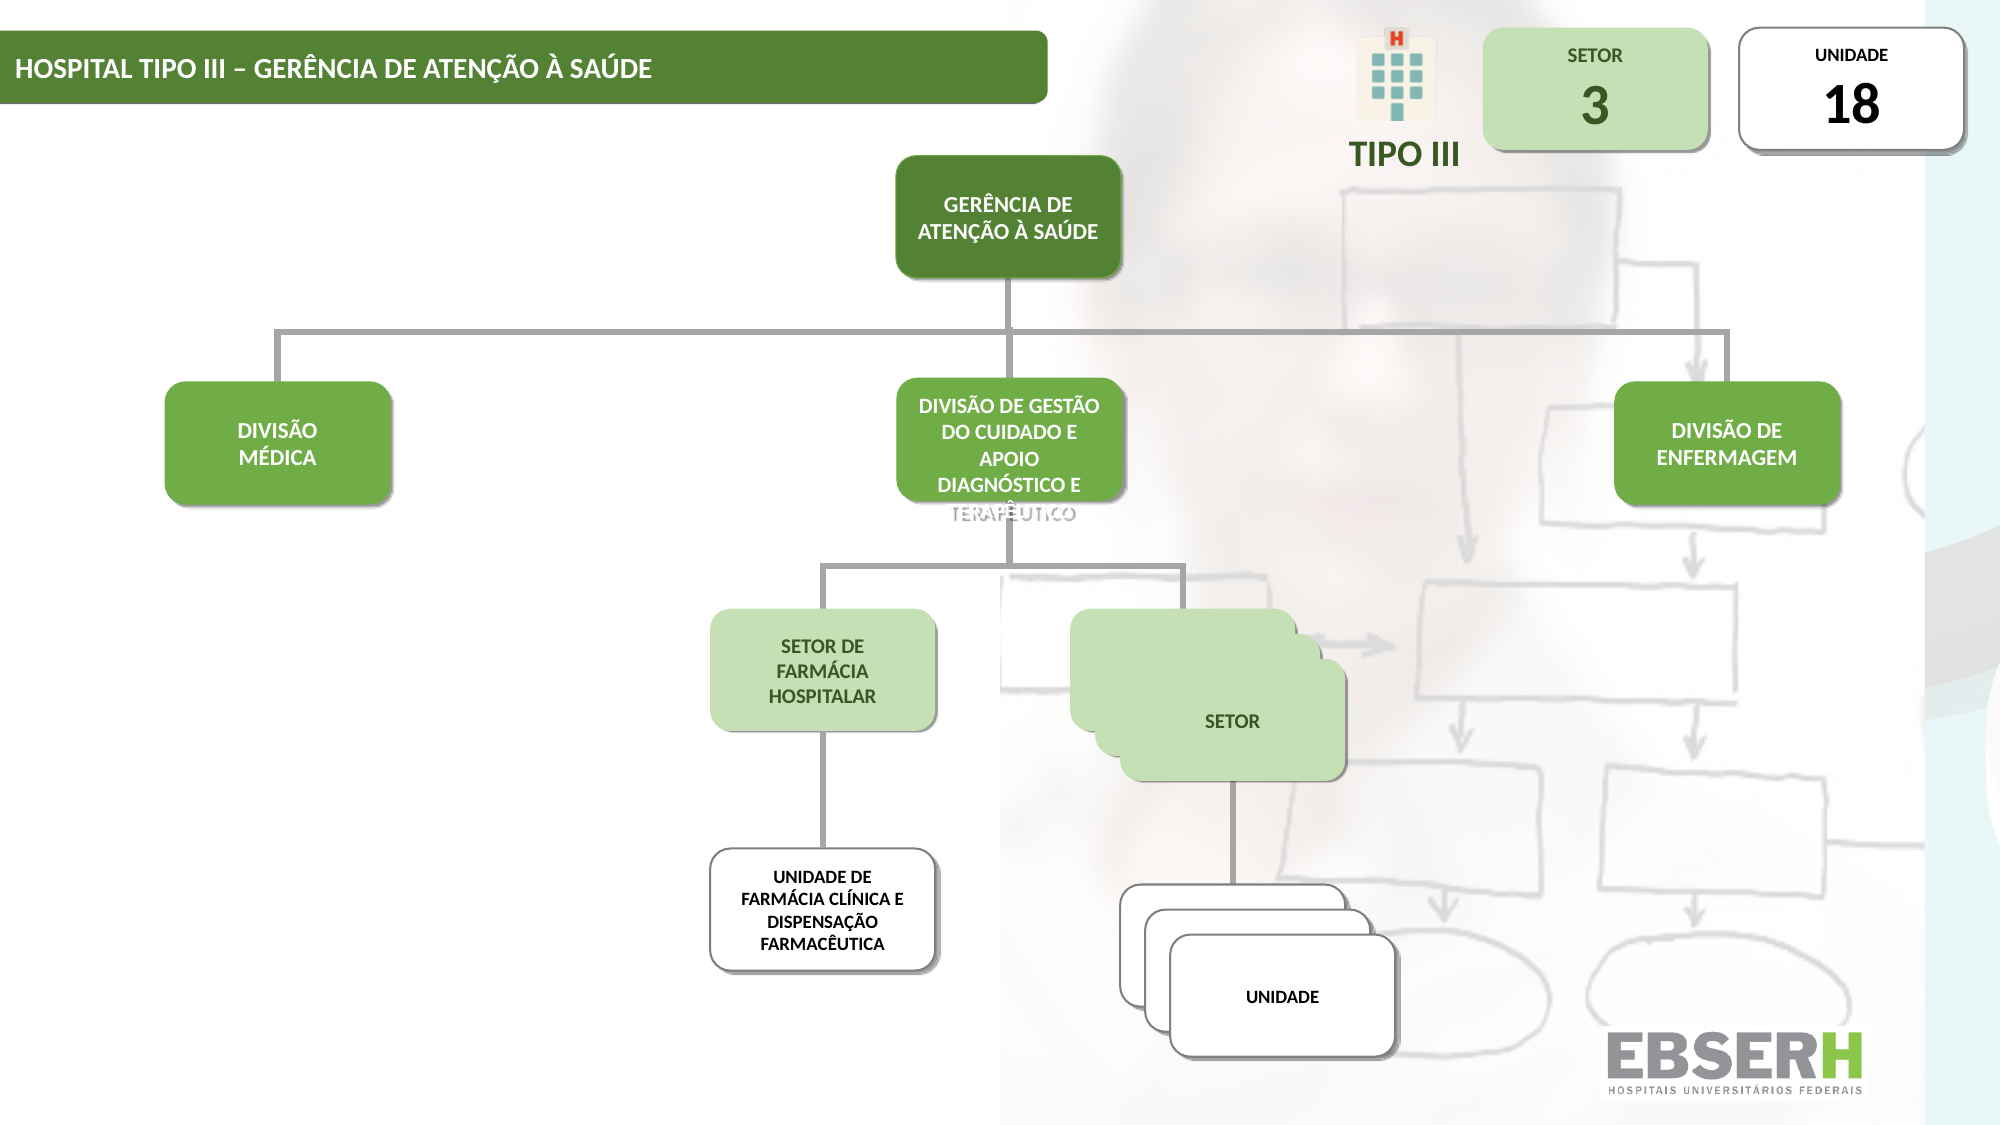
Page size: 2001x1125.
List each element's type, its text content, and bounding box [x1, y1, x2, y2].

text_box [1120, 884, 1371, 1032]
text_box DIVISÃO DE ENFERMAGEM [1614, 381, 1840, 505]
text_box SETOR 3 [1482, 27, 1708, 150]
text_box SETOR DE FARMÁCIA HOSPITALAR [710, 608, 936, 731]
picture [1350, 27, 1444, 121]
text_box TIPO III [1334, 121, 1485, 181]
text_box DIVISÃO MÉDICA [165, 381, 391, 505]
text_box [1070, 608, 1321, 756]
text_box UNIDADE 18 [1739, 27, 1965, 150]
text_box GERÊNCIA DE ATENÇÃO À SAÚDE [895, 155, 1121, 278]
text_box HOSPITAL TIPO III – GERÊNCIA DE ATENÇÃO À SAÚDE [0, 30, 1048, 103]
text_box UNIDADE DE FARMÁCIA CLÍNICA E DISPENSAÇÃO FARMACÊUTICA [710, 848, 936, 971]
text_box UNIDADE [1170, 934, 1396, 1057]
text_box DIVISÃO DE GESTÃO DO CUIDADO E APOIO DIAGNÓSTICO E TERAPÊUTICO [896, 378, 1122, 501]
text_box SETOR [1120, 658, 1346, 781]
